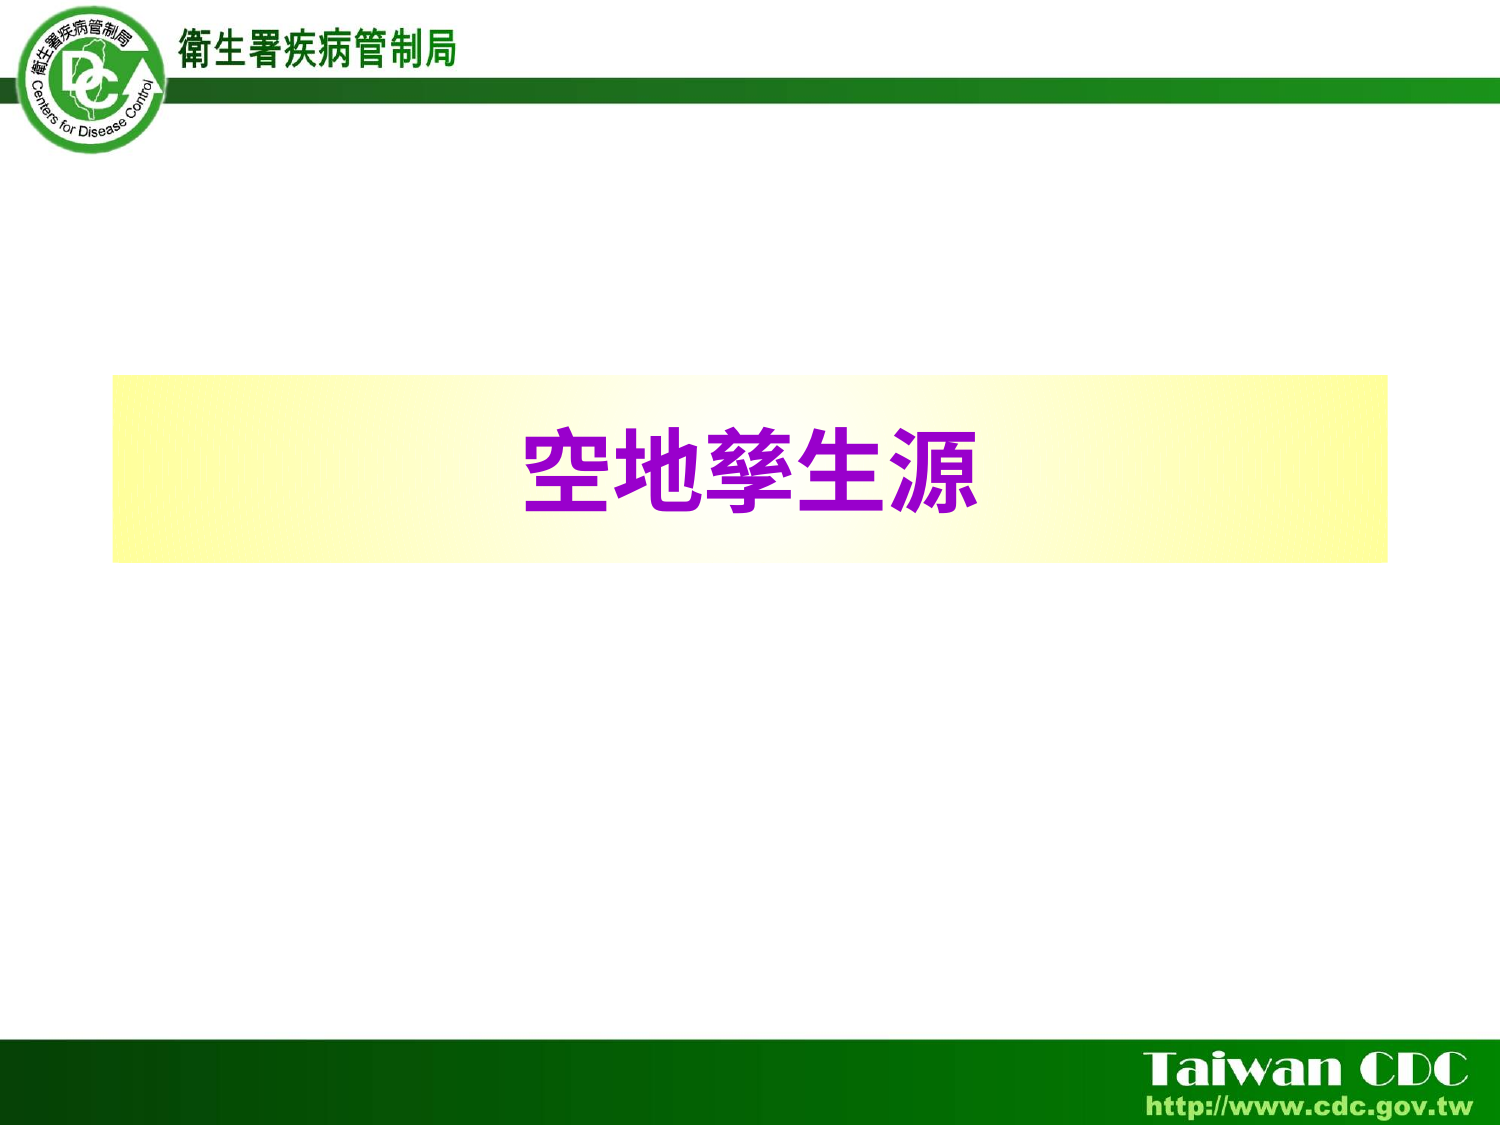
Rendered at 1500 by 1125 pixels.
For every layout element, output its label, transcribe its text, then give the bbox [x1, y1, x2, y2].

title 空地孳生源 [112, 375, 1388, 563]
